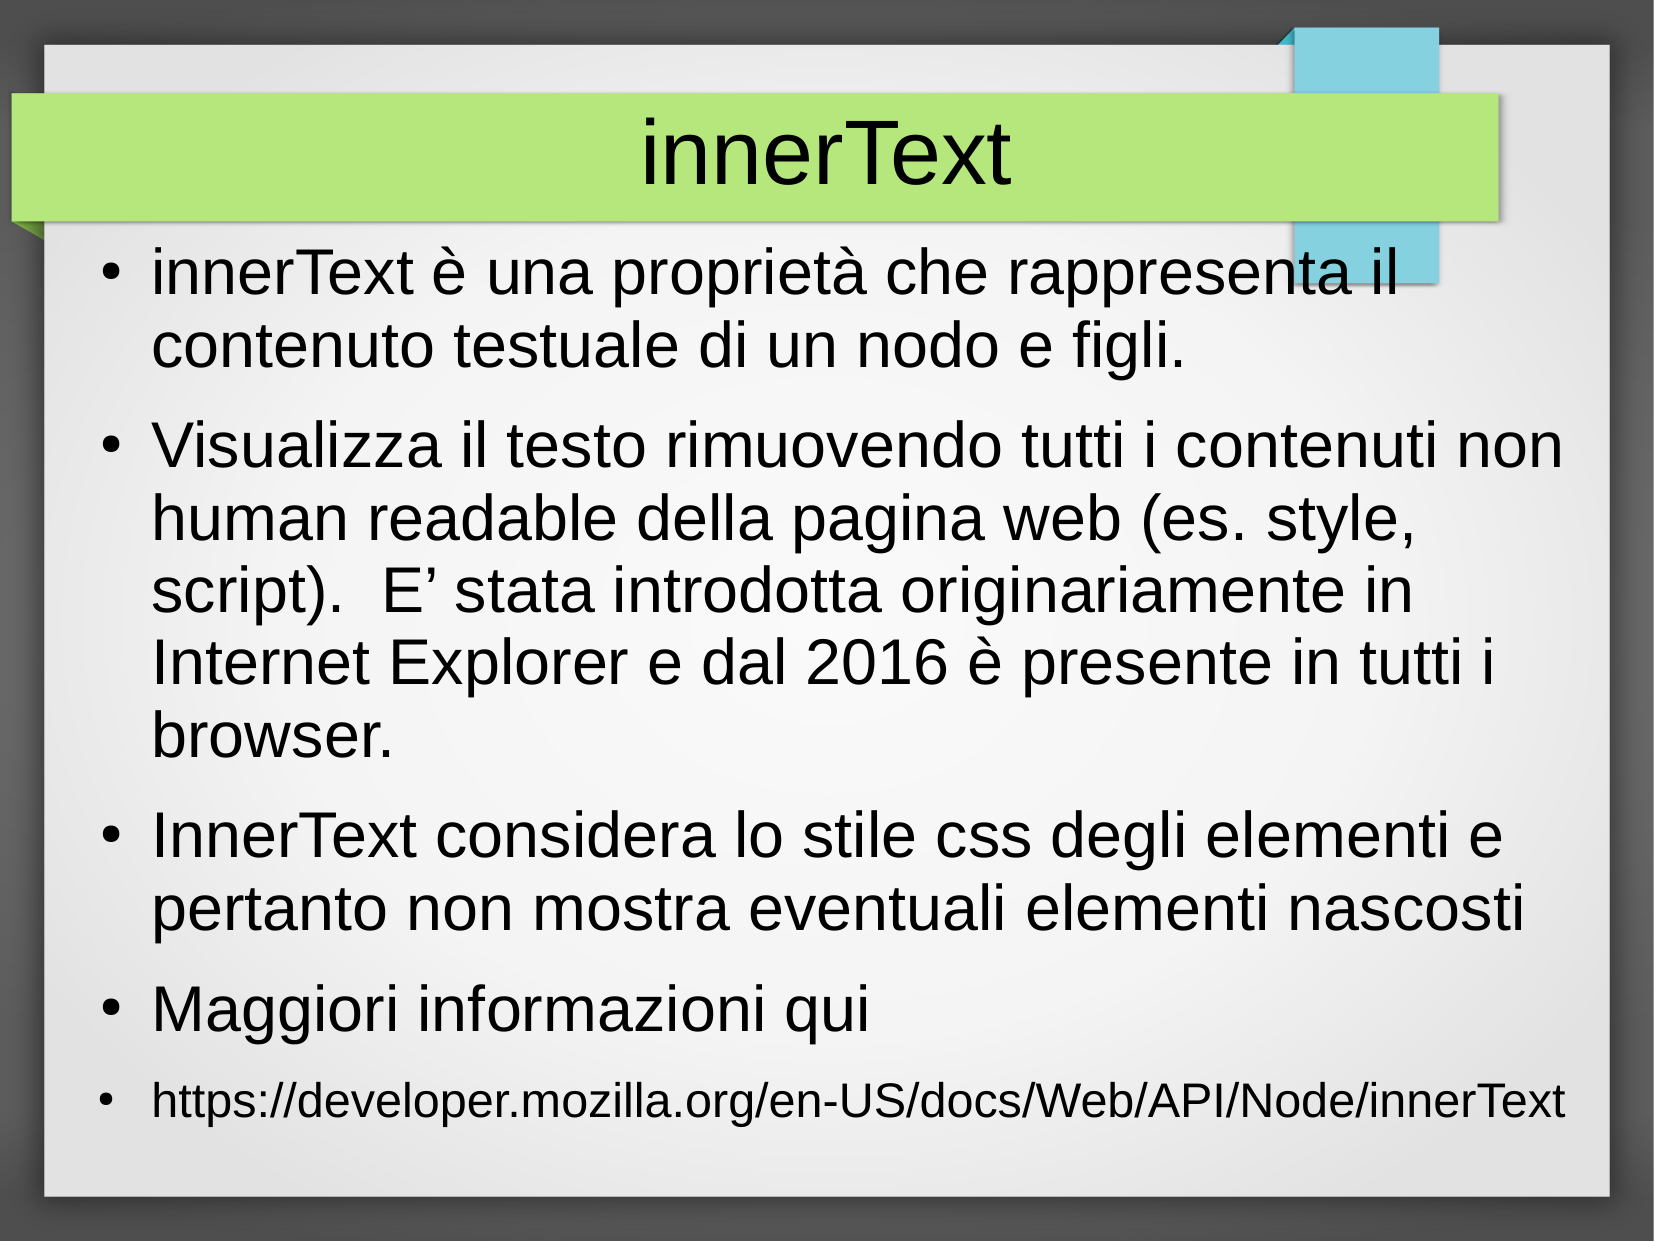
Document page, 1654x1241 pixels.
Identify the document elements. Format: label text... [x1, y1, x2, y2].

picture [0, 0, 1654, 1241]
list innerText è una proprietà che rappresenta il contenuto testuale di un nodo e figli. Visualizza il testo rimuovendo tutti i contenuti non human readable della pagina web (es. style, script). E’ stata introdotta originariamente in Internet Explorer e dal 2016 è presente in tutti i browser. InnerText considera lo stile css degli elementi e pertanto non mostra eventuali elementi nascosti Maggiori informazioni qui https://developer.mozilla.org/en-US/docs/Web/API/Node/innerText [82, 236, 1571, 1146]
title innerText [82, 49, 1571, 236]
